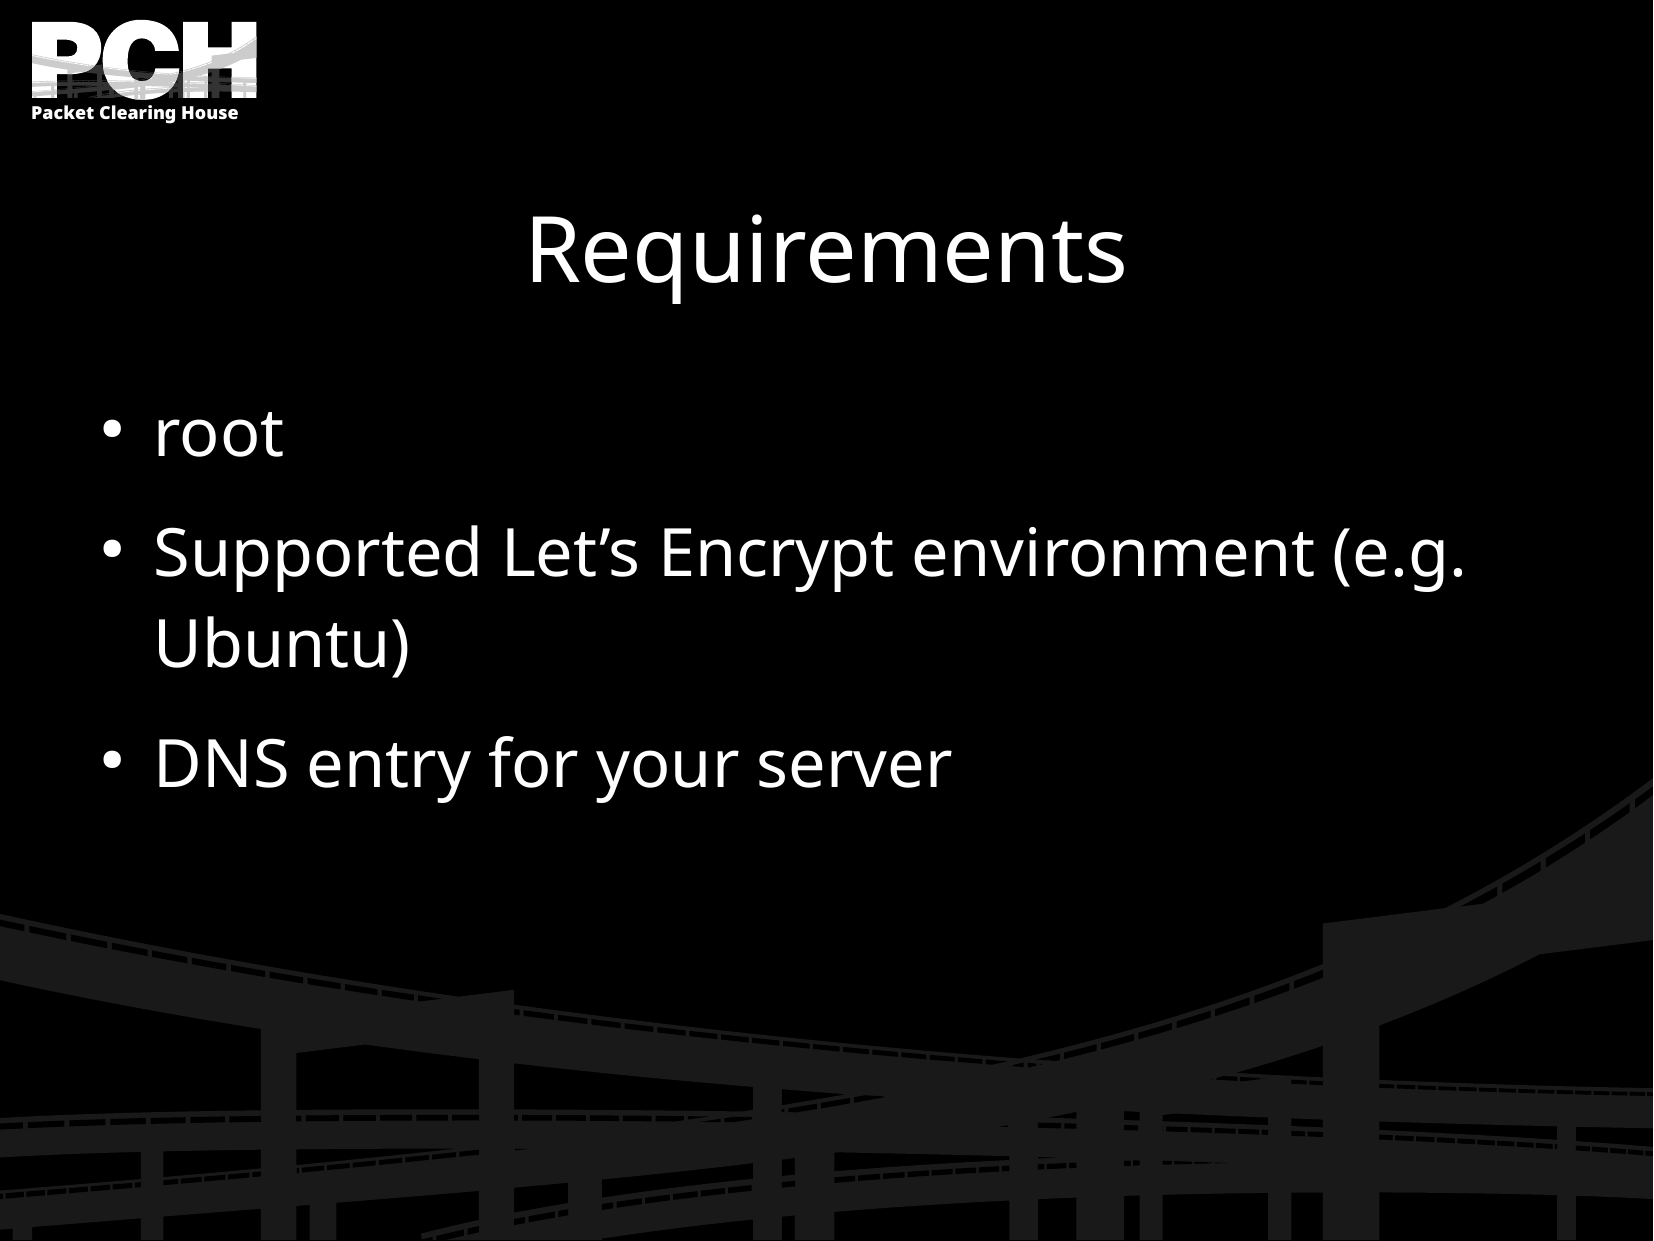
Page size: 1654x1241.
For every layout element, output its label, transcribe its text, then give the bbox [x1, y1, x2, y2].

title Requirements [0, 143, 1653, 352]
list root Supported Let’s Encrypt environment (e.g. Ubuntu) DNS entry for your server [82, 384, 1571, 1105]
